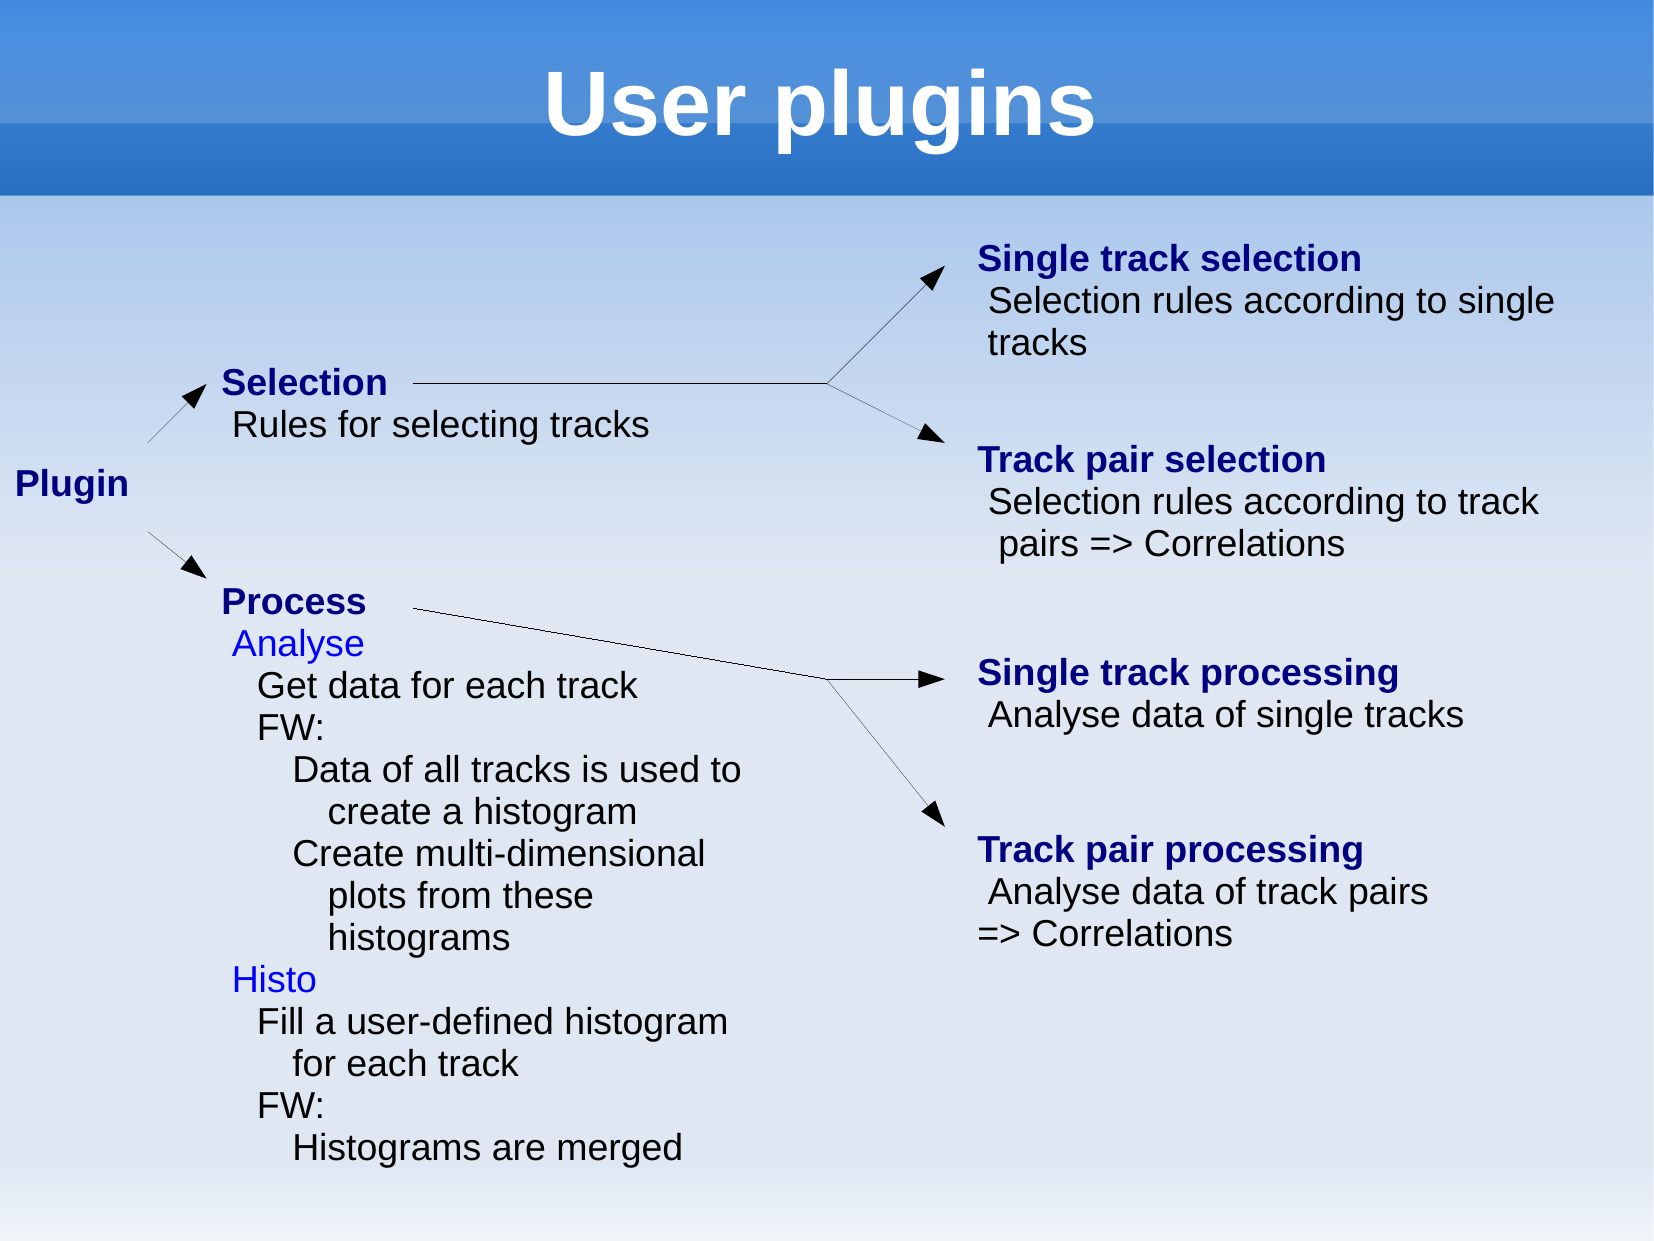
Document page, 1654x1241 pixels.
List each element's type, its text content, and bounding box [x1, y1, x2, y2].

text_box Single track processing Analyse data of single tracks [962, 643, 1625, 754]
text_box Selection Rules for selecting tracks [206, 354, 680, 465]
picture [0, 0, 1654, 1241]
text_box Track pair processing Analyse data of track pairs => Correlations [962, 820, 1625, 978]
text_box Plugin [0, 454, 178, 519]
title User plugins [76, 0, 1565, 208]
text_box Single track selection Selection rules according to single tracks [962, 230, 1625, 387]
text_box Process Analyse Get data for each track FW: Data of all tracks is used to create a histogram Create multi-dimensional plots from these histograms Histo Fill a user-defined histogram for each track FW: Histograms are merged [206, 572, 798, 1241]
text_box Track pair selection Selection rules according to track pairs => Correlations [962, 431, 1625, 588]
